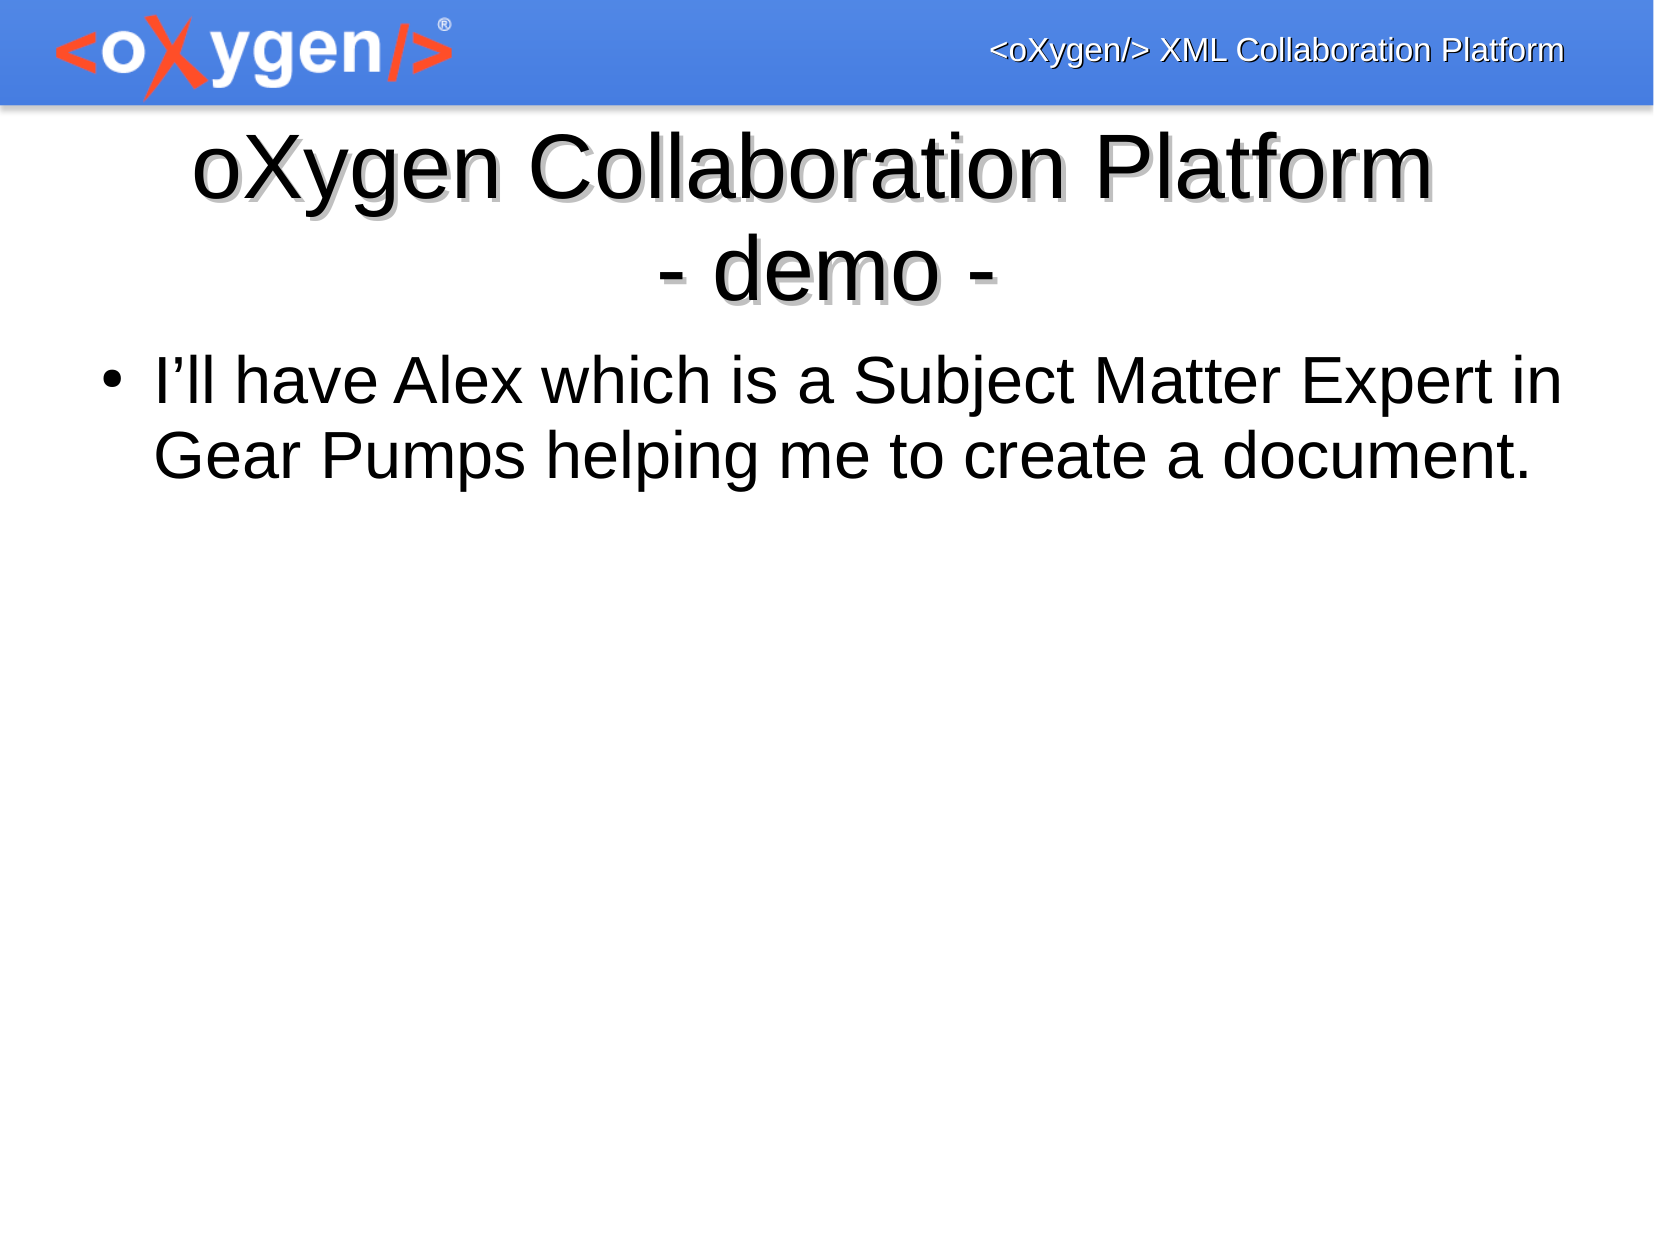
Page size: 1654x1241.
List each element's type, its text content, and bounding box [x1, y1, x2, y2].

title oXygen Collaboration Platform - demo - [82, 114, 1571, 322]
picture [0, 0, 1654, 119]
list I’ll have Alex which is a Subject Matter Expert in Gear Pumps helping me to create a document. [82, 343, 1571, 1063]
